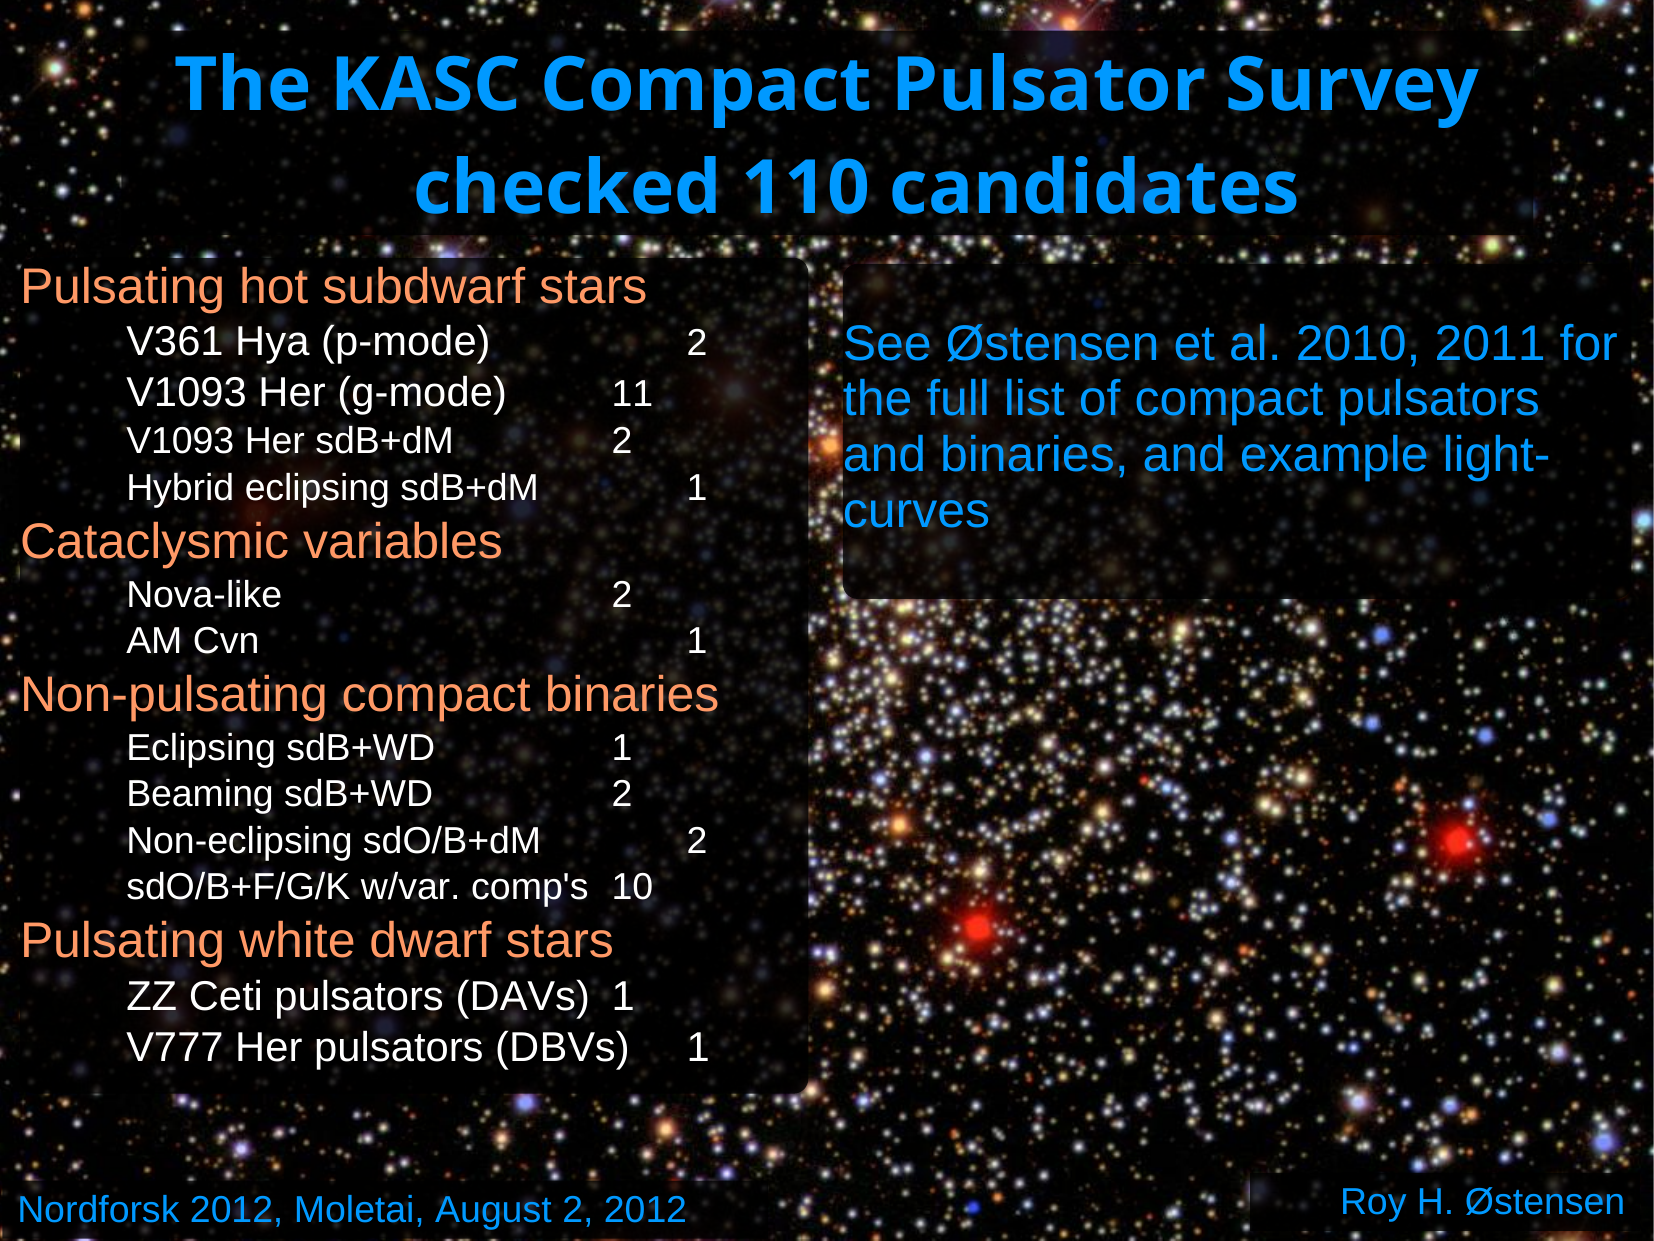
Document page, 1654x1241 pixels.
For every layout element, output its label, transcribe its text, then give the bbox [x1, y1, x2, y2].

title The KASC Compact Pulsator Survey checked 110 candidates [121, 46, 1534, 220]
list Pulsating hot subdwarf stars V361 Hya (p-mode) 2 V1093 Her (g-mode) 11 V1093 Her sdB+dM 2 Hybrid eclipsing sdB+dM 1 Cataclysmic variables Nova-like 2 AM Cvn 1 Non-pulsating compact binaries Eclipsing sdB+WD 1 Beaming sdB+WD 2 Non-eclipsing sdO/B+dM 2 sdO/B+F/G/K w/var. comp's 10 Pulsating white dwarf stars ZZ Ceti pulsators (DAVs) 1 V777 Her pulsators (DBVs) 1 [19, 257, 809, 1094]
list See Østensen et al. 2010, 2011 for the full list of compact pulsators and binaries, and example light-curves [842, 263, 1632, 599]
picture [0, 0, 1654, 1241]
